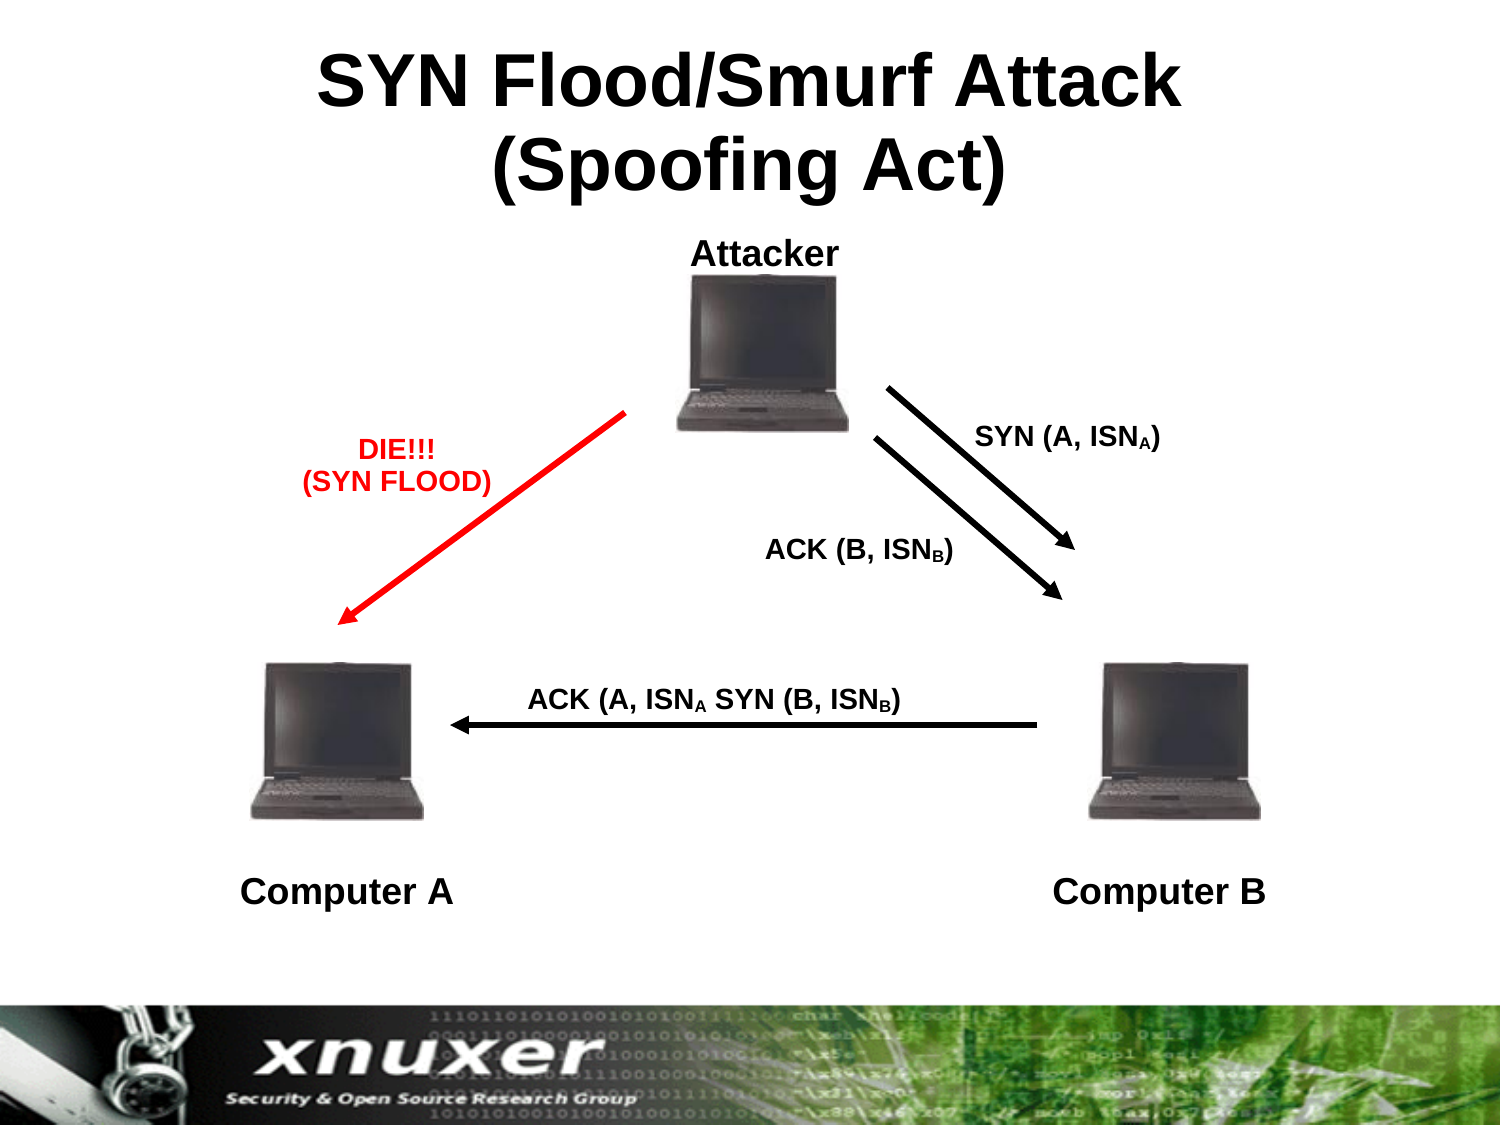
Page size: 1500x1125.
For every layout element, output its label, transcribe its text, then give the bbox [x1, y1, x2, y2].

text_box SYN (A, ISNA) [959, 412, 1176, 461]
text_box Attacker [675, 224, 855, 283]
text_box DIE!!! (SYN FLOOD) [287, 424, 507, 506]
text_box ACK (A, ISNA SYN (B, ISNB) [512, 675, 917, 724]
text_box Computer A [225, 862, 470, 920]
picture [0, 0, 1500, 1125]
title SYN Flood/Smurf Attack (Spoofing Act) [75, 24, 1426, 221]
text_box ACK (B, ISNB) [750, 525, 969, 574]
text_box Computer B [1037, 862, 1282, 920]
